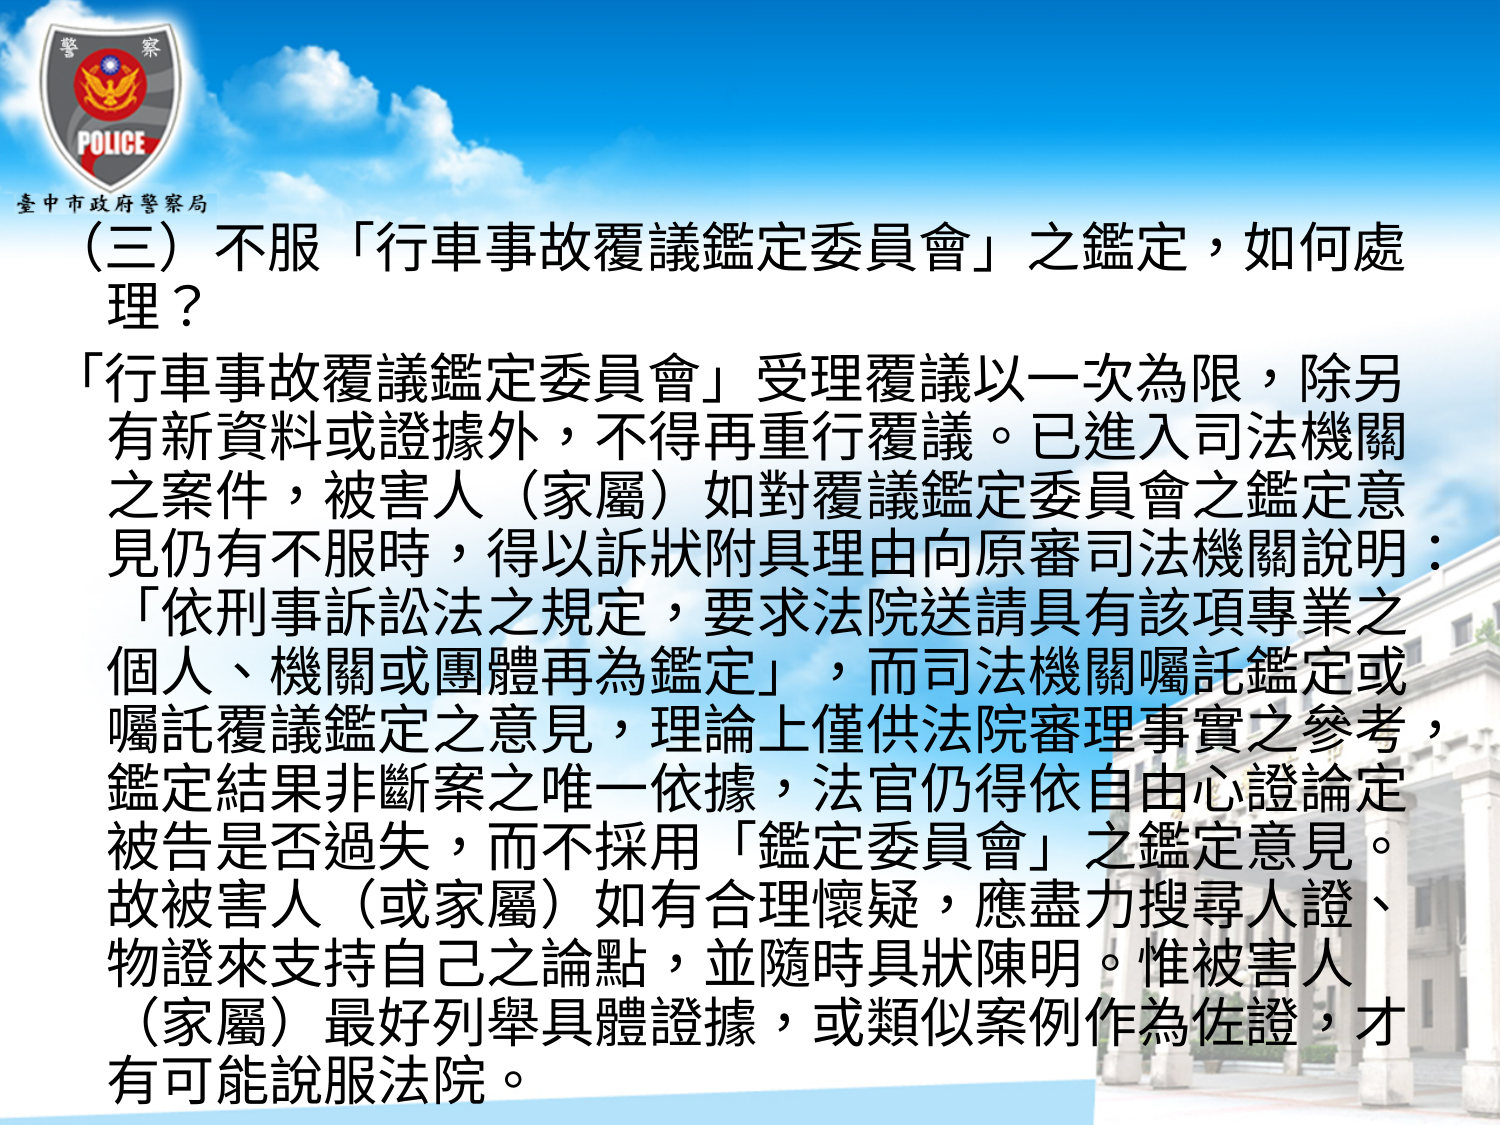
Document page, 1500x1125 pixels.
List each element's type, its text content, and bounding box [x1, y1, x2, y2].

list （三）不服「行車事故覆議鑑定委員會」之鑑定，如何處理？ 「行車事故覆議鑑定委員會」受理覆議以一次為限，除另有新資料或證據外，不得再重行覆議。已進入司法機關之案件，被害人（家屬）如對覆議鑑定委員會之鑑定意見仍有不服時，得以訴狀附具理由向原審司法機關說明：「依刑事訴訟法之規定，要求法院送請具有該項專業之個人、機關或團體再為鑑定」，而司法機關囑託鑑定或囑託覆議鑑定之意見，理論上僅供法院審理事實之參考，鑑定結果非斷案之唯一依據，法官仍得依自由心證論定被告是否過失，而不採用「鑑定委員會」之鑑定意見。故被害人（或家屬）如有合理懷疑，應盡力搜尋人證、物證來支持自己之論點，並隨時具狀陳明。惟被害人（家屬）最好列舉具體證據，或類似案例作為佐證，才有可能說服法院。 [35, 213, 1429, 1125]
picture [0, 0, 1500, 1125]
